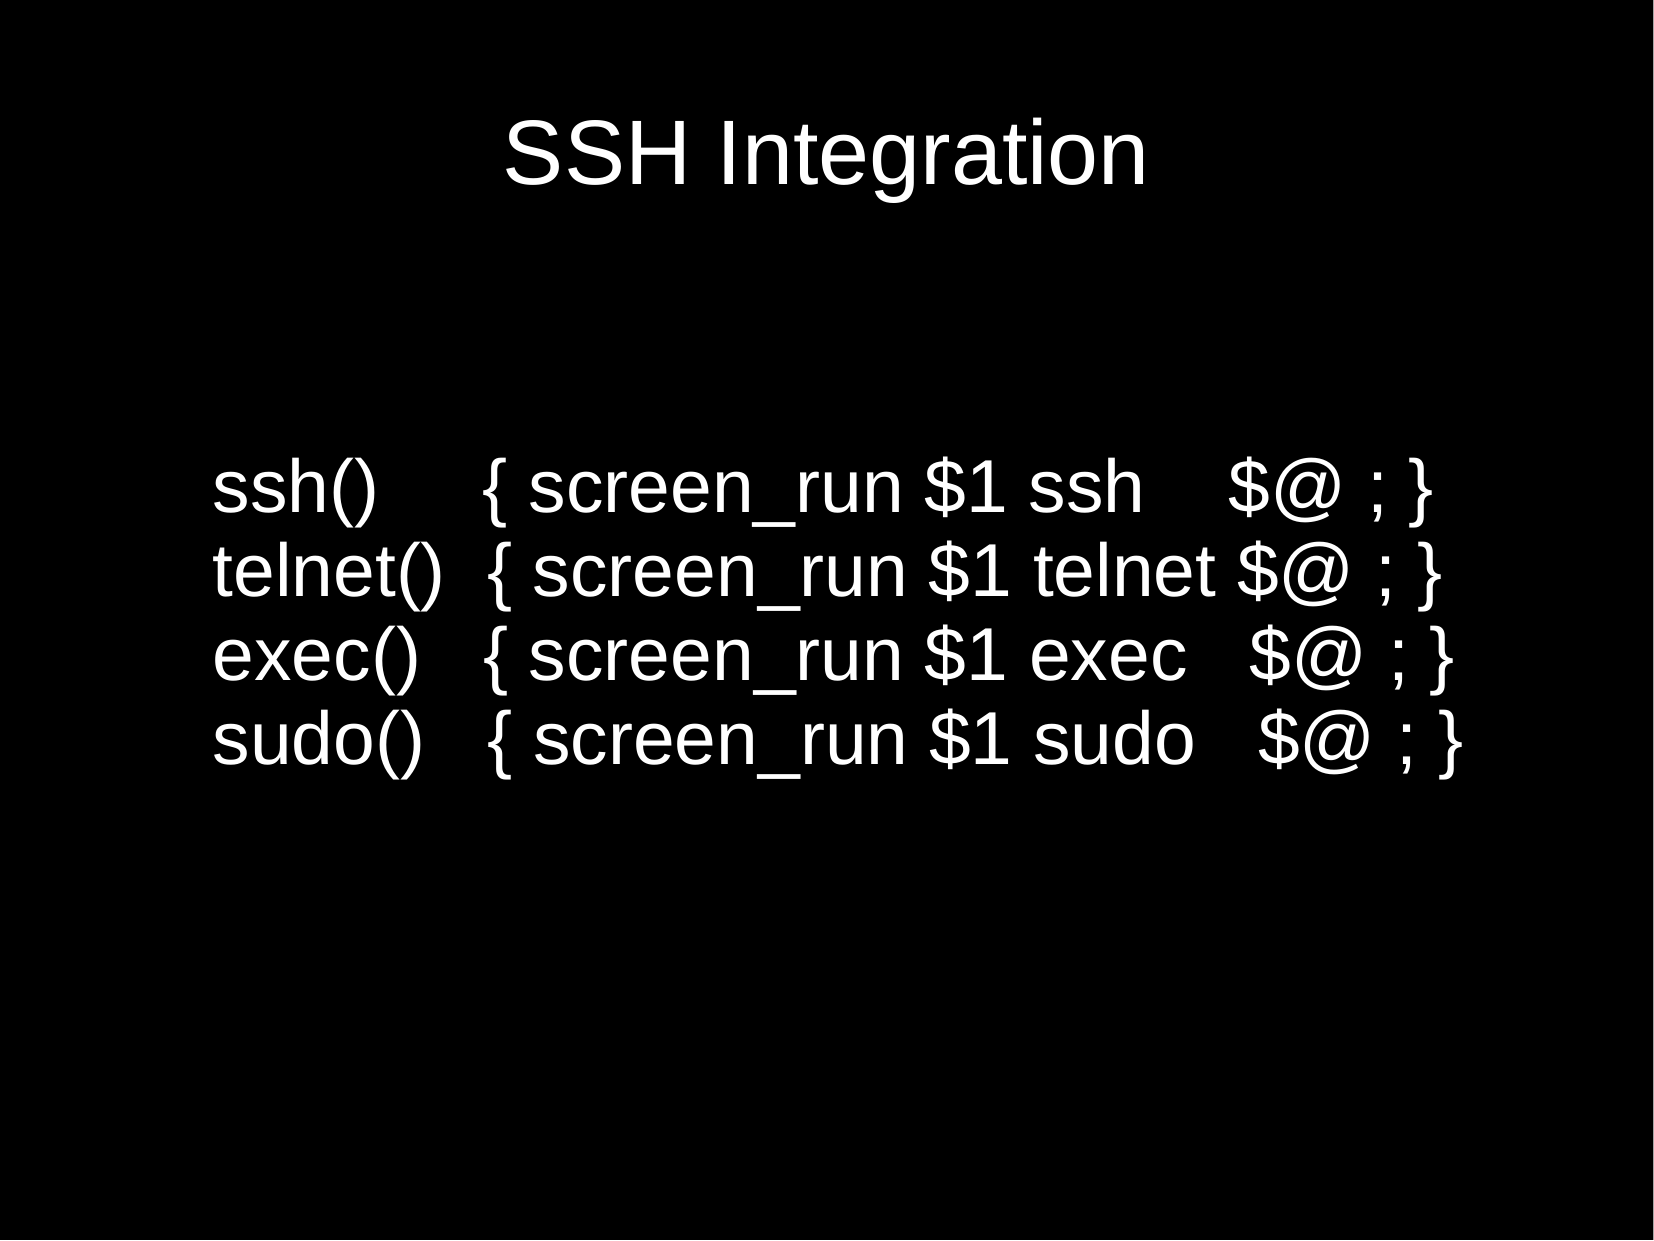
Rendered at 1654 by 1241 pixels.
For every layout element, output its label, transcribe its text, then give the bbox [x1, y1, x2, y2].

title ssh() { screen_run $1 ssh $@ ; } telnet() { screen_run $1 telnet $@ ; } exec() { screen_run $1 exec $@ ; } sudo() { screen_run $1 sudo $@ ; } [212, 444, 1465, 865]
title SSH Integration [82, 56, 1571, 250]
